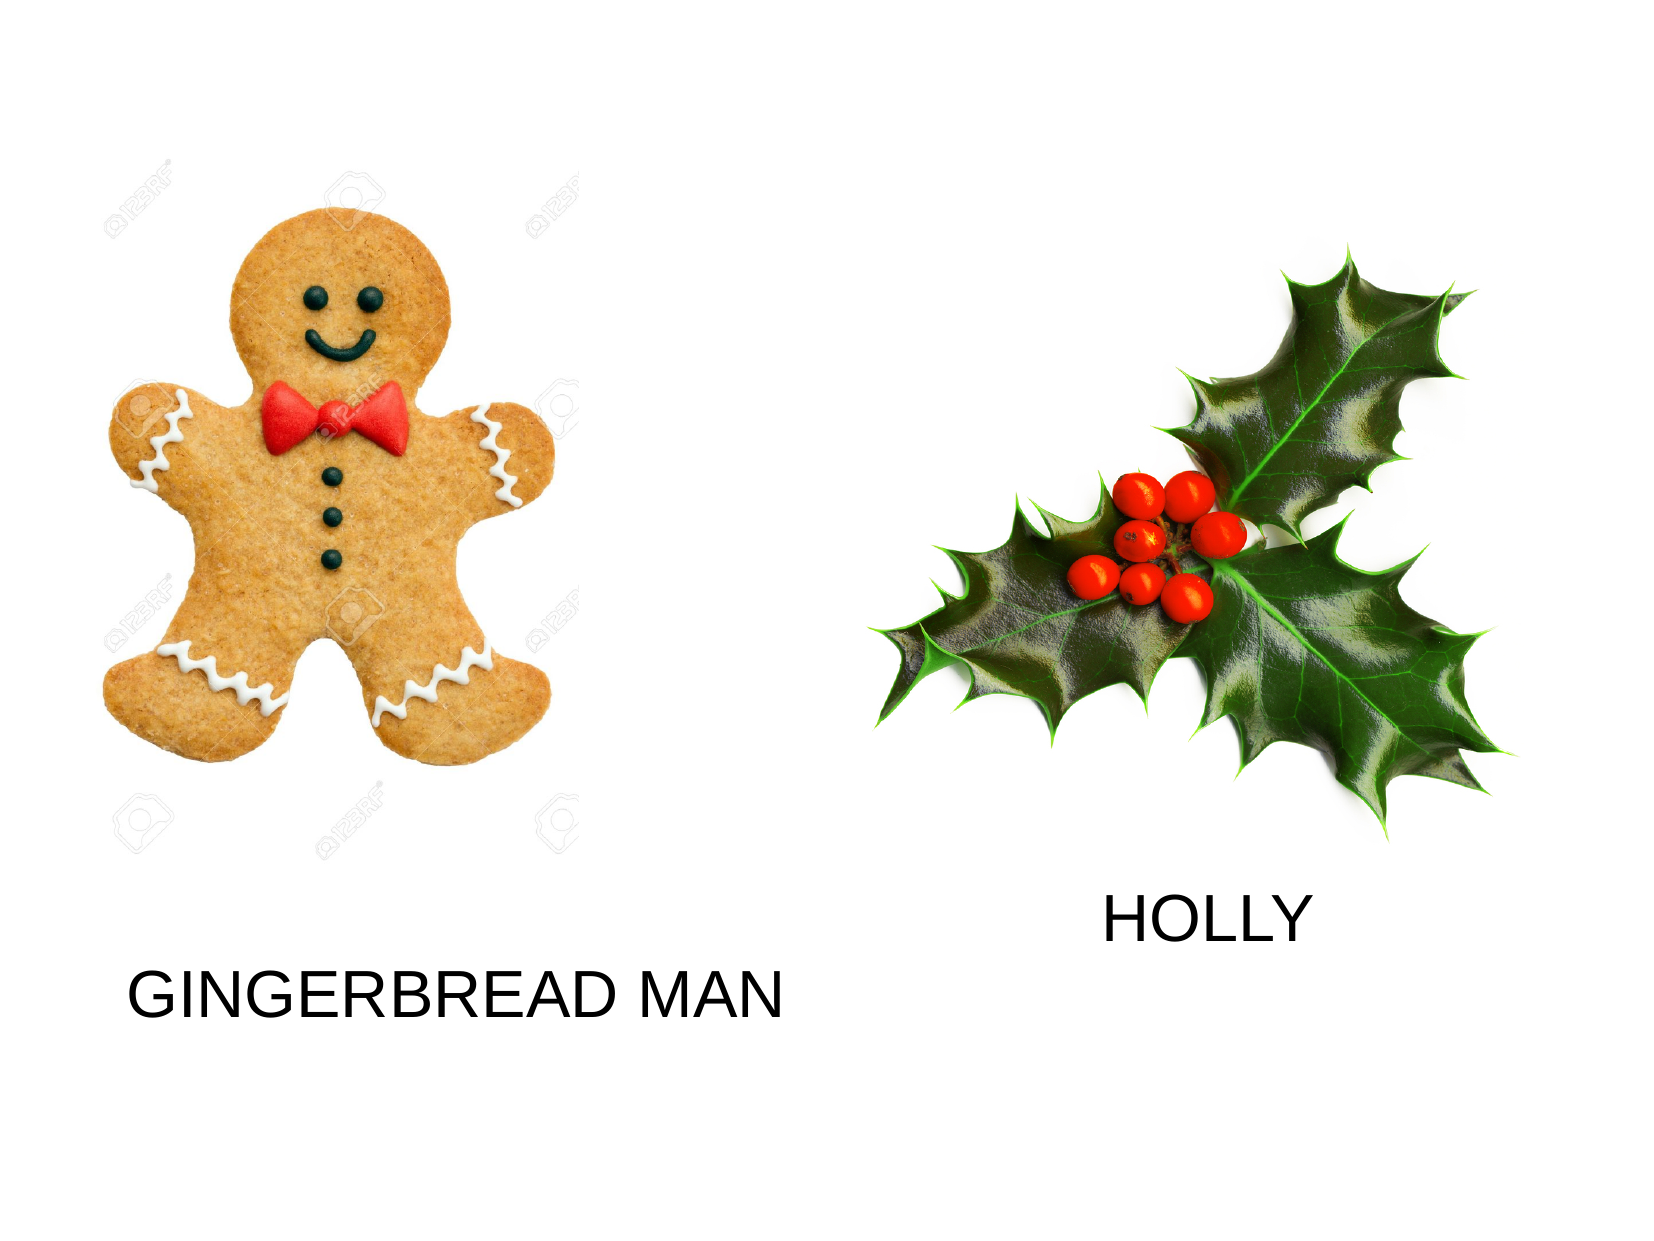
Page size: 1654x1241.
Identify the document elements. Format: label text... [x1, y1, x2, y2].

picture [859, 236, 1524, 849]
text_box GINGERBREAD MAN [111, 949, 804, 1040]
picture [82, 141, 579, 875]
text_box HOLLY [1086, 874, 1555, 964]
